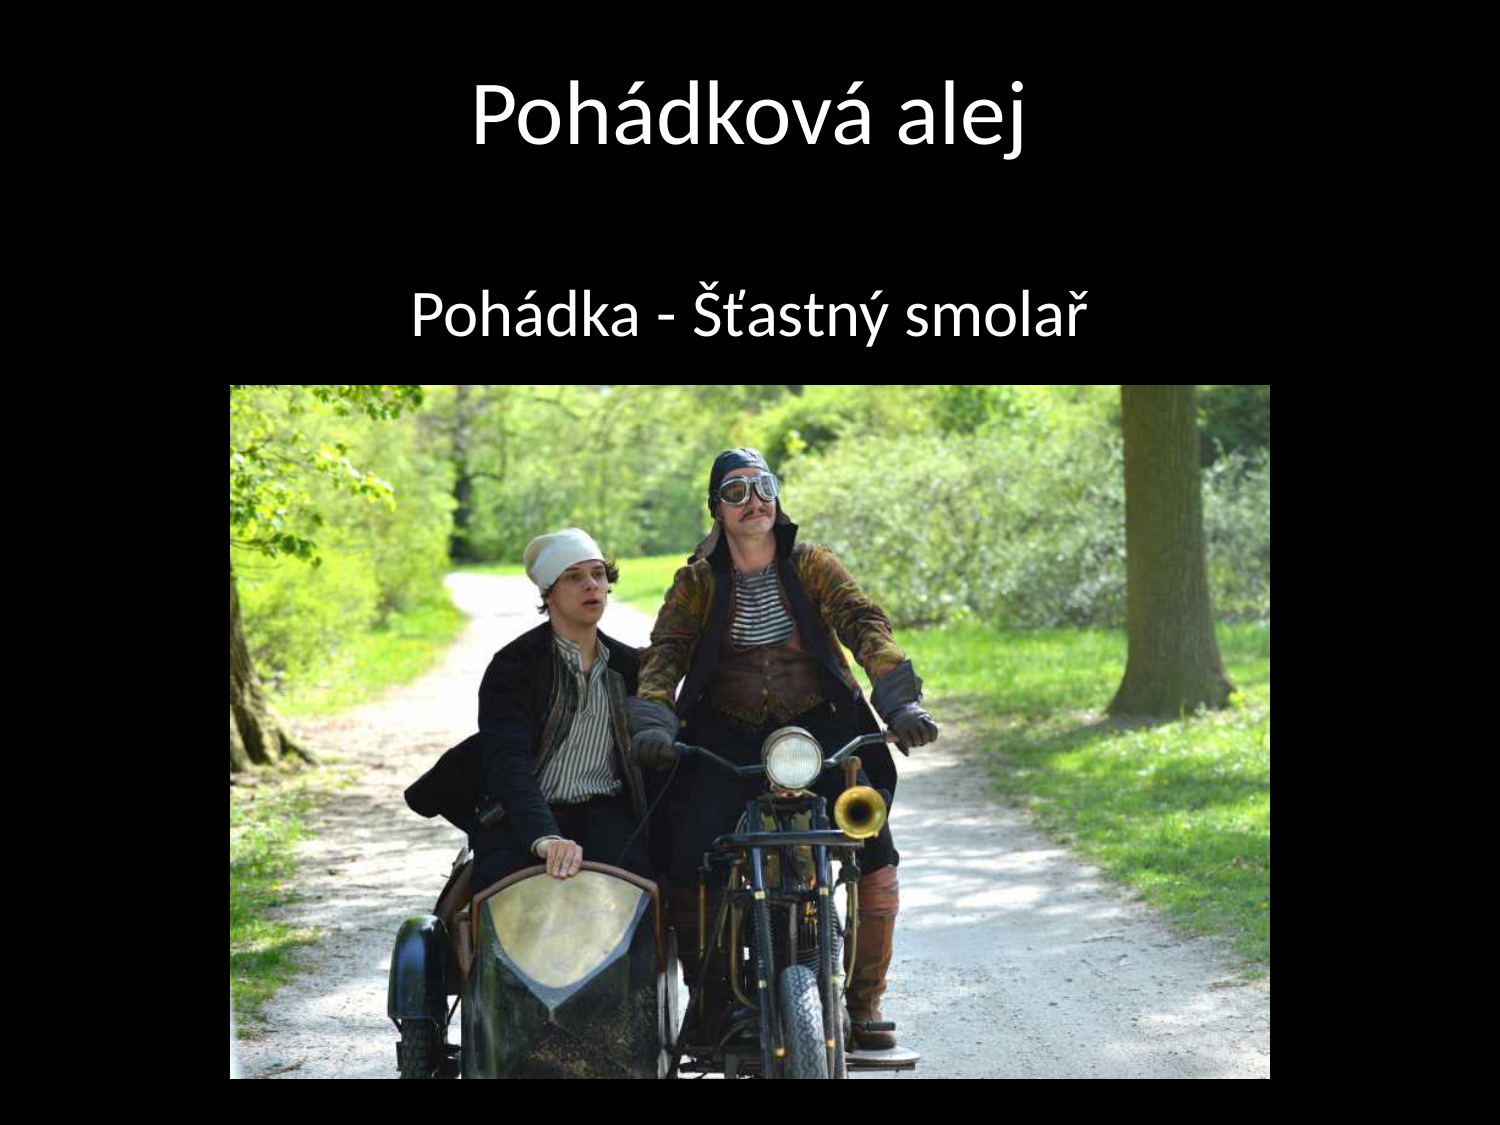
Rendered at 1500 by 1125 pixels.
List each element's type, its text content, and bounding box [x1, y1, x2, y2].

picture [230, 385, 1270, 1079]
title Pohádková alej [75, 45, 1425, 233]
list Pohádka - Šťastný smolař [75, 262, 1425, 693]
